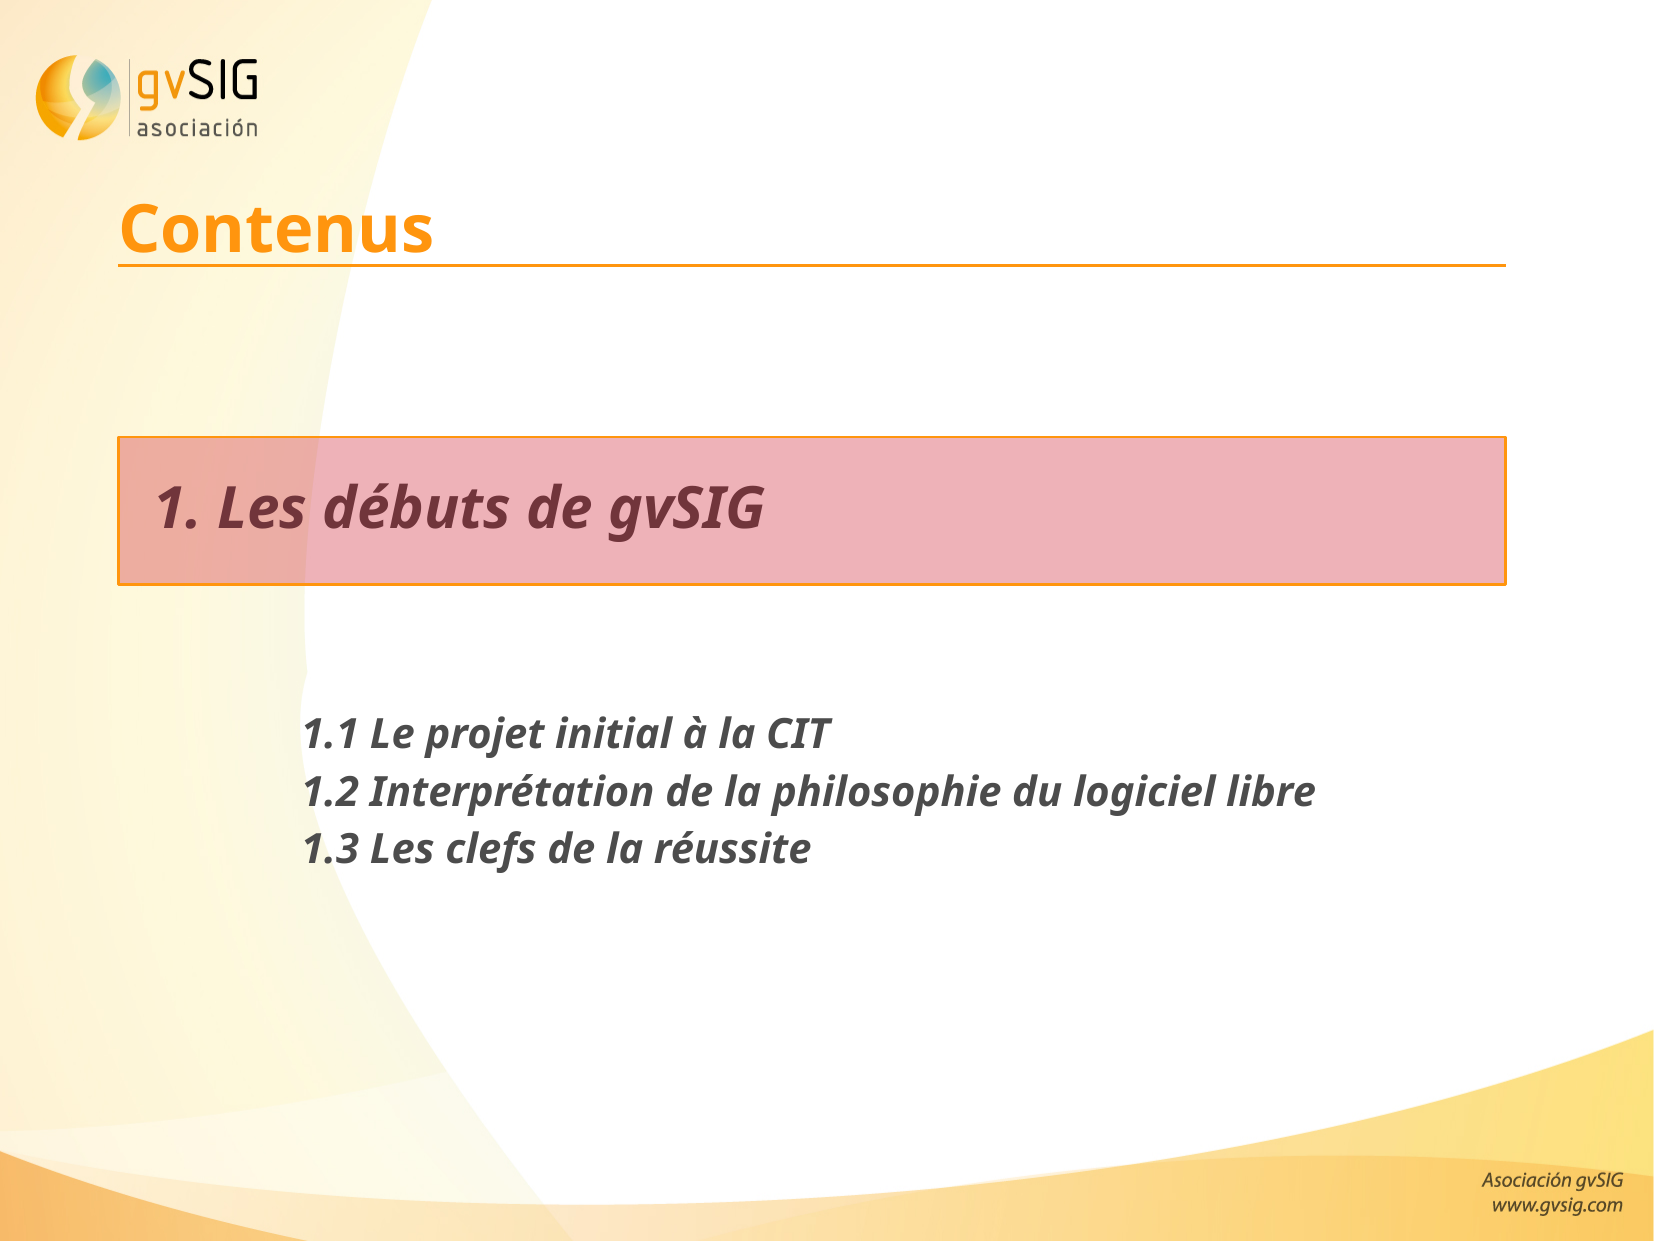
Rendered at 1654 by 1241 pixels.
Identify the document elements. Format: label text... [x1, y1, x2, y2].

title Contenus [118, 177, 1607, 276]
title 1. Les débuts de gvSIG 1.1 Le projet initial à la CIT 1.2 Interprétation de la philosophie du logiciel libre 1.3 Les clefs de la réussite [153, 502, 1654, 919]
text_box [118, 437, 1506, 585]
picture [0, 0, 1654, 1241]
